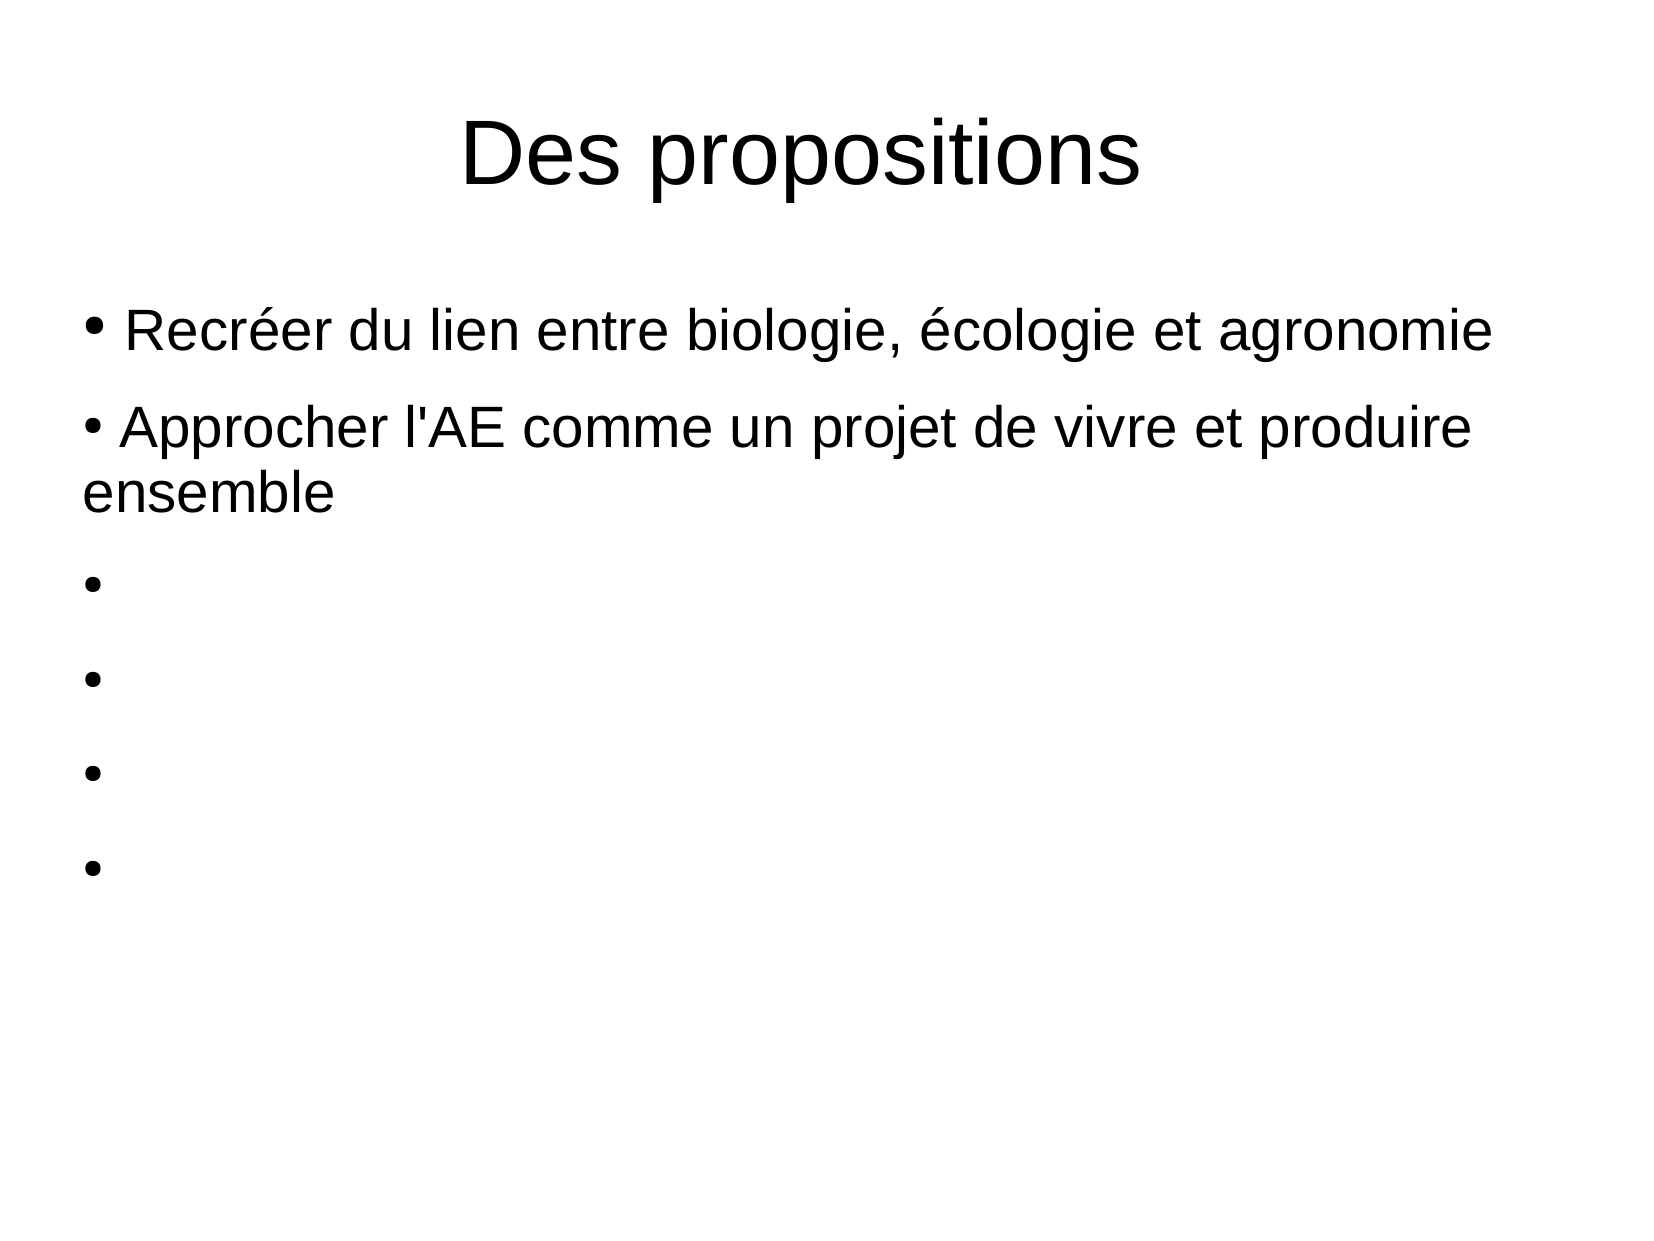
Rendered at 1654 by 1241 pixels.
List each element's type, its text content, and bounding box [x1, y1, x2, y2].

list Recréer du lien entre biologie, écologie et agronomie Approcher l'AE comme un projet de vivre et produire ensemble [82, 290, 1538, 1010]
title Des propositions [82, 49, 1571, 257]
